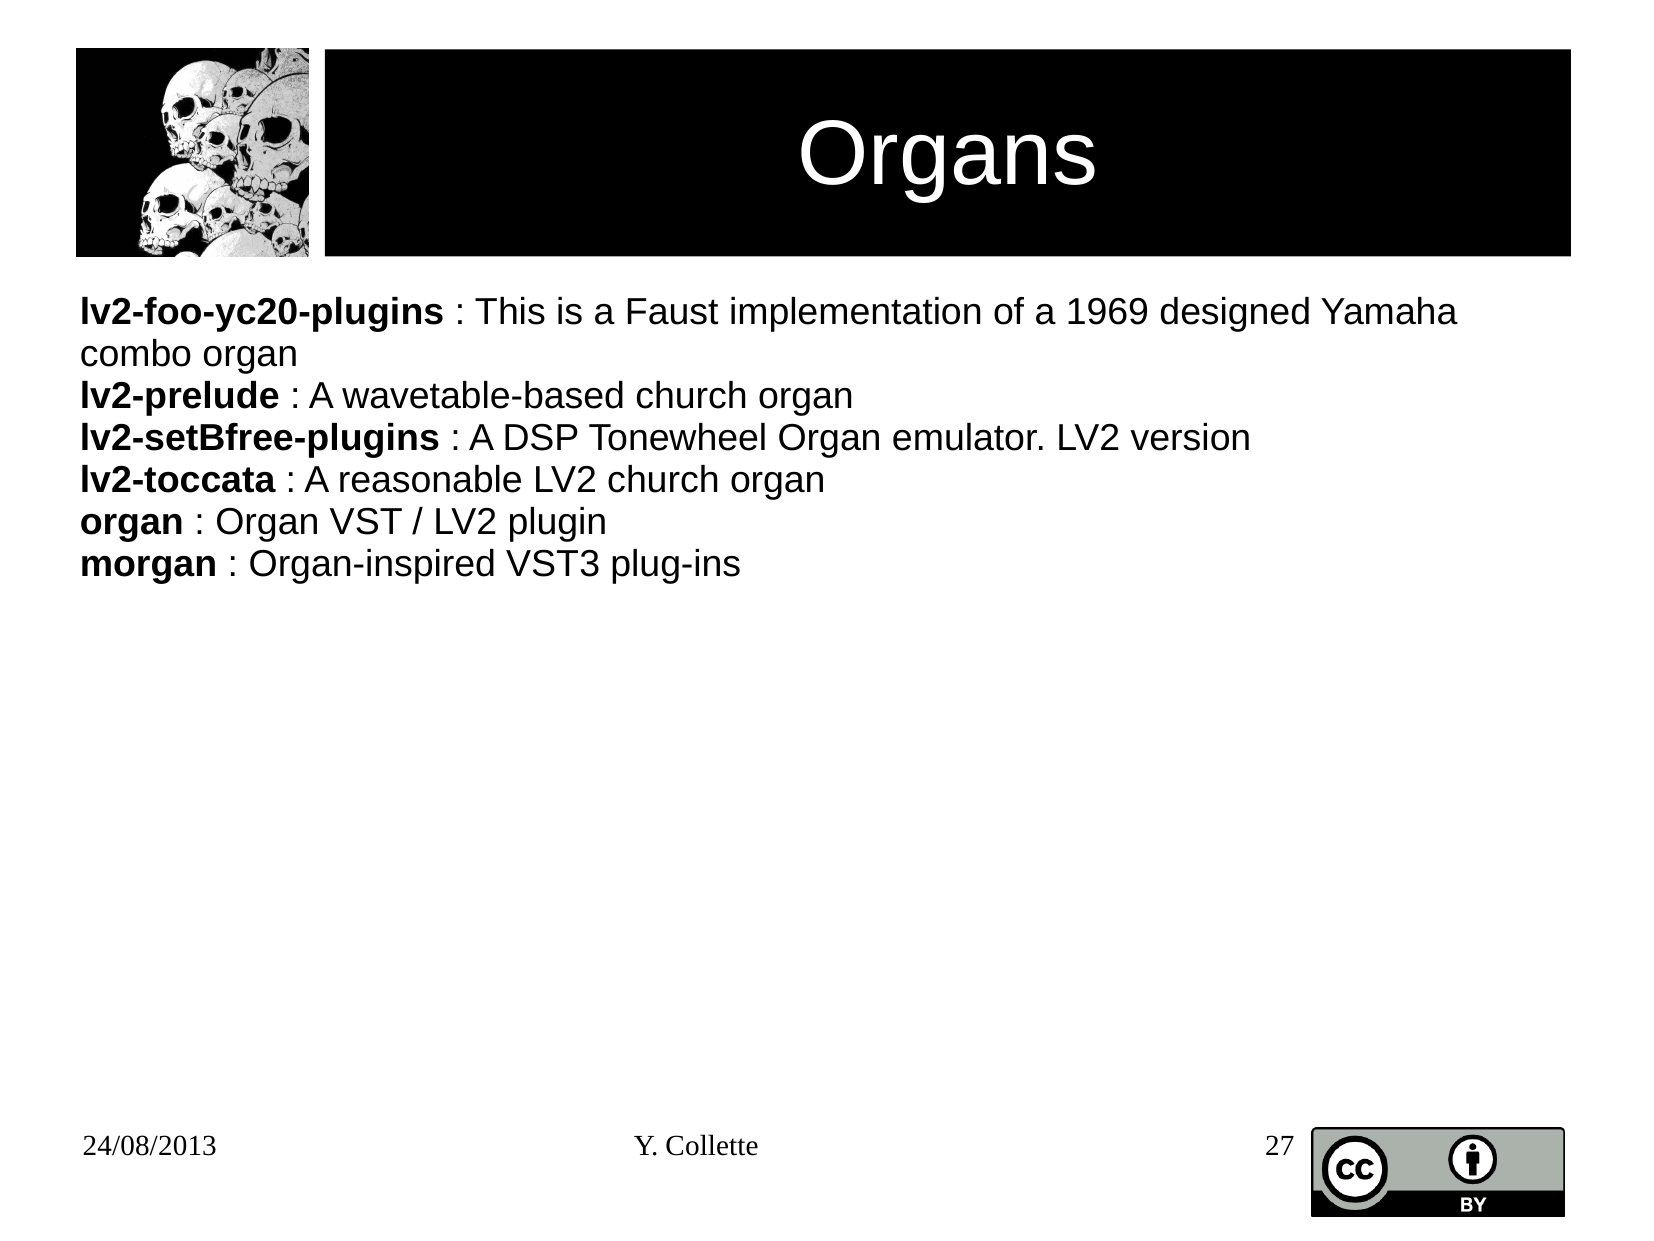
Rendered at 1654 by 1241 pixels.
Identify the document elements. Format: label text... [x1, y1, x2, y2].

picture [1311, 1127, 1565, 1217]
title Organs [324, 49, 1571, 257]
picture [76, 48, 309, 257]
text_box lv2-foo-yc20-plugins : This is a Faust implementation of a 1969 designed Yamaha combo organ lv2-prelude : A wavetable-based church organ lv2-setBfree-plugins : A DSP Tonewheel Organ emulator. LV2 version lv2-toccata : A reasonable LV2 church organ organ : Organ VST / LV2 plugin morgan : Organ-inspired VST3 plug-ins [64, 283, 1501, 603]
